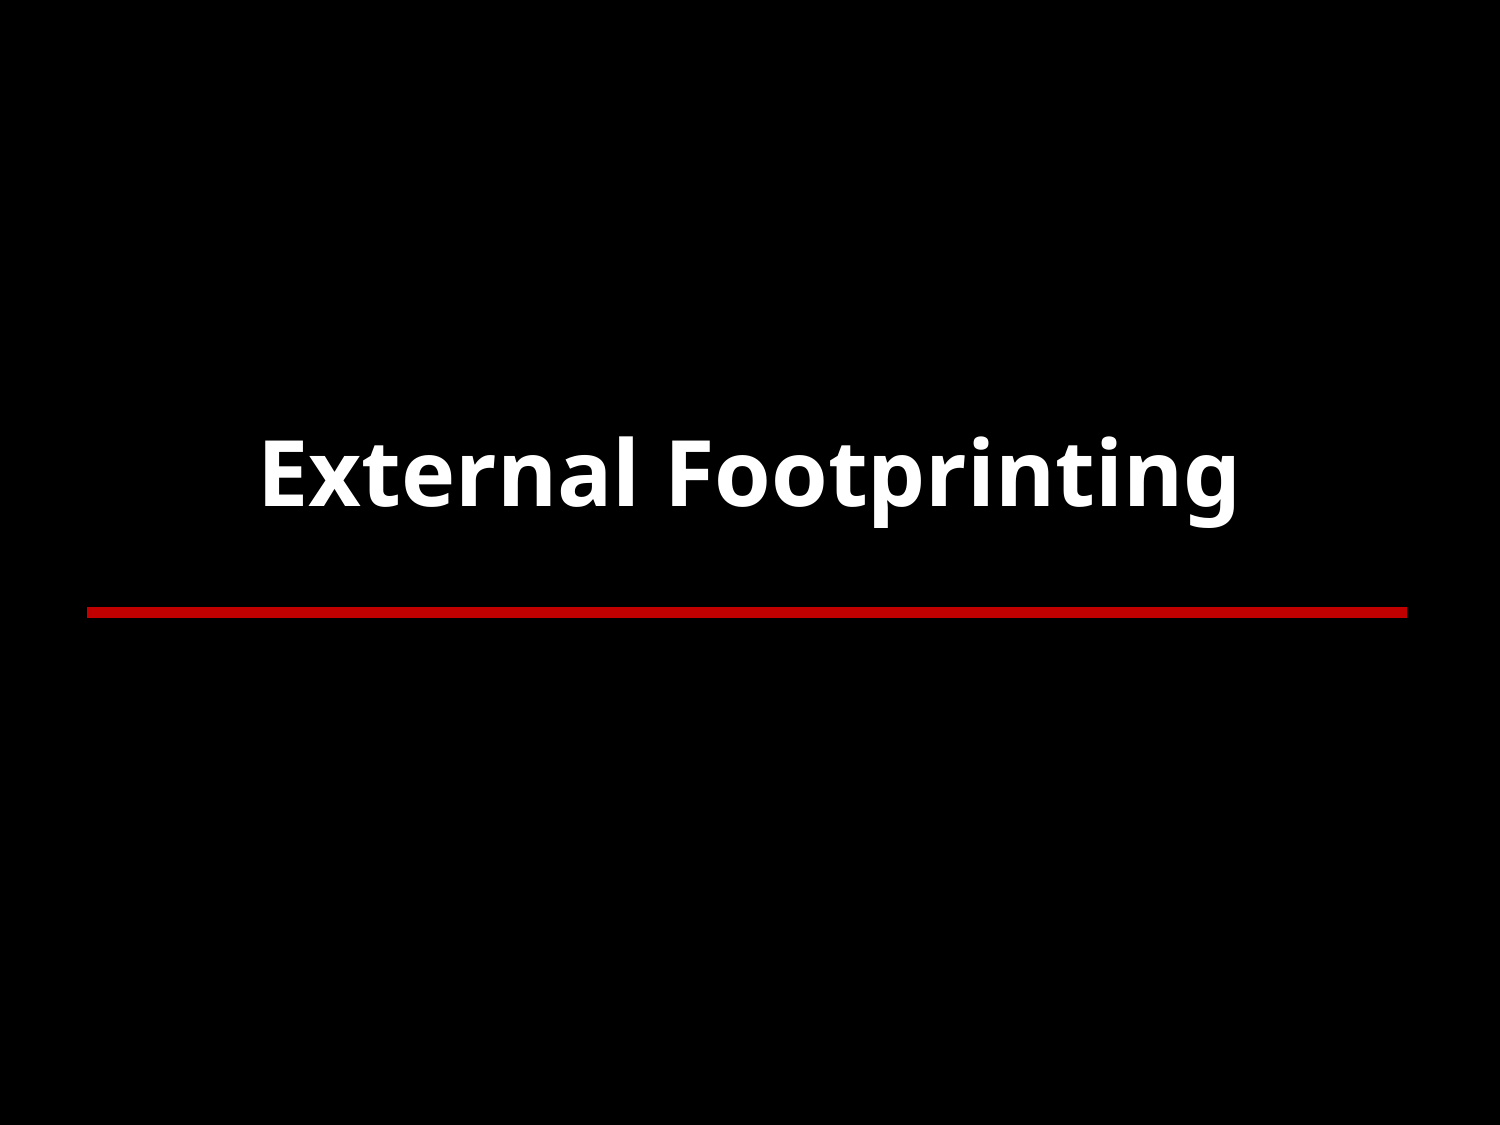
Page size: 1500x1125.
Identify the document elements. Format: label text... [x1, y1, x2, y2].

title External Footprinting [112, 349, 1388, 591]
